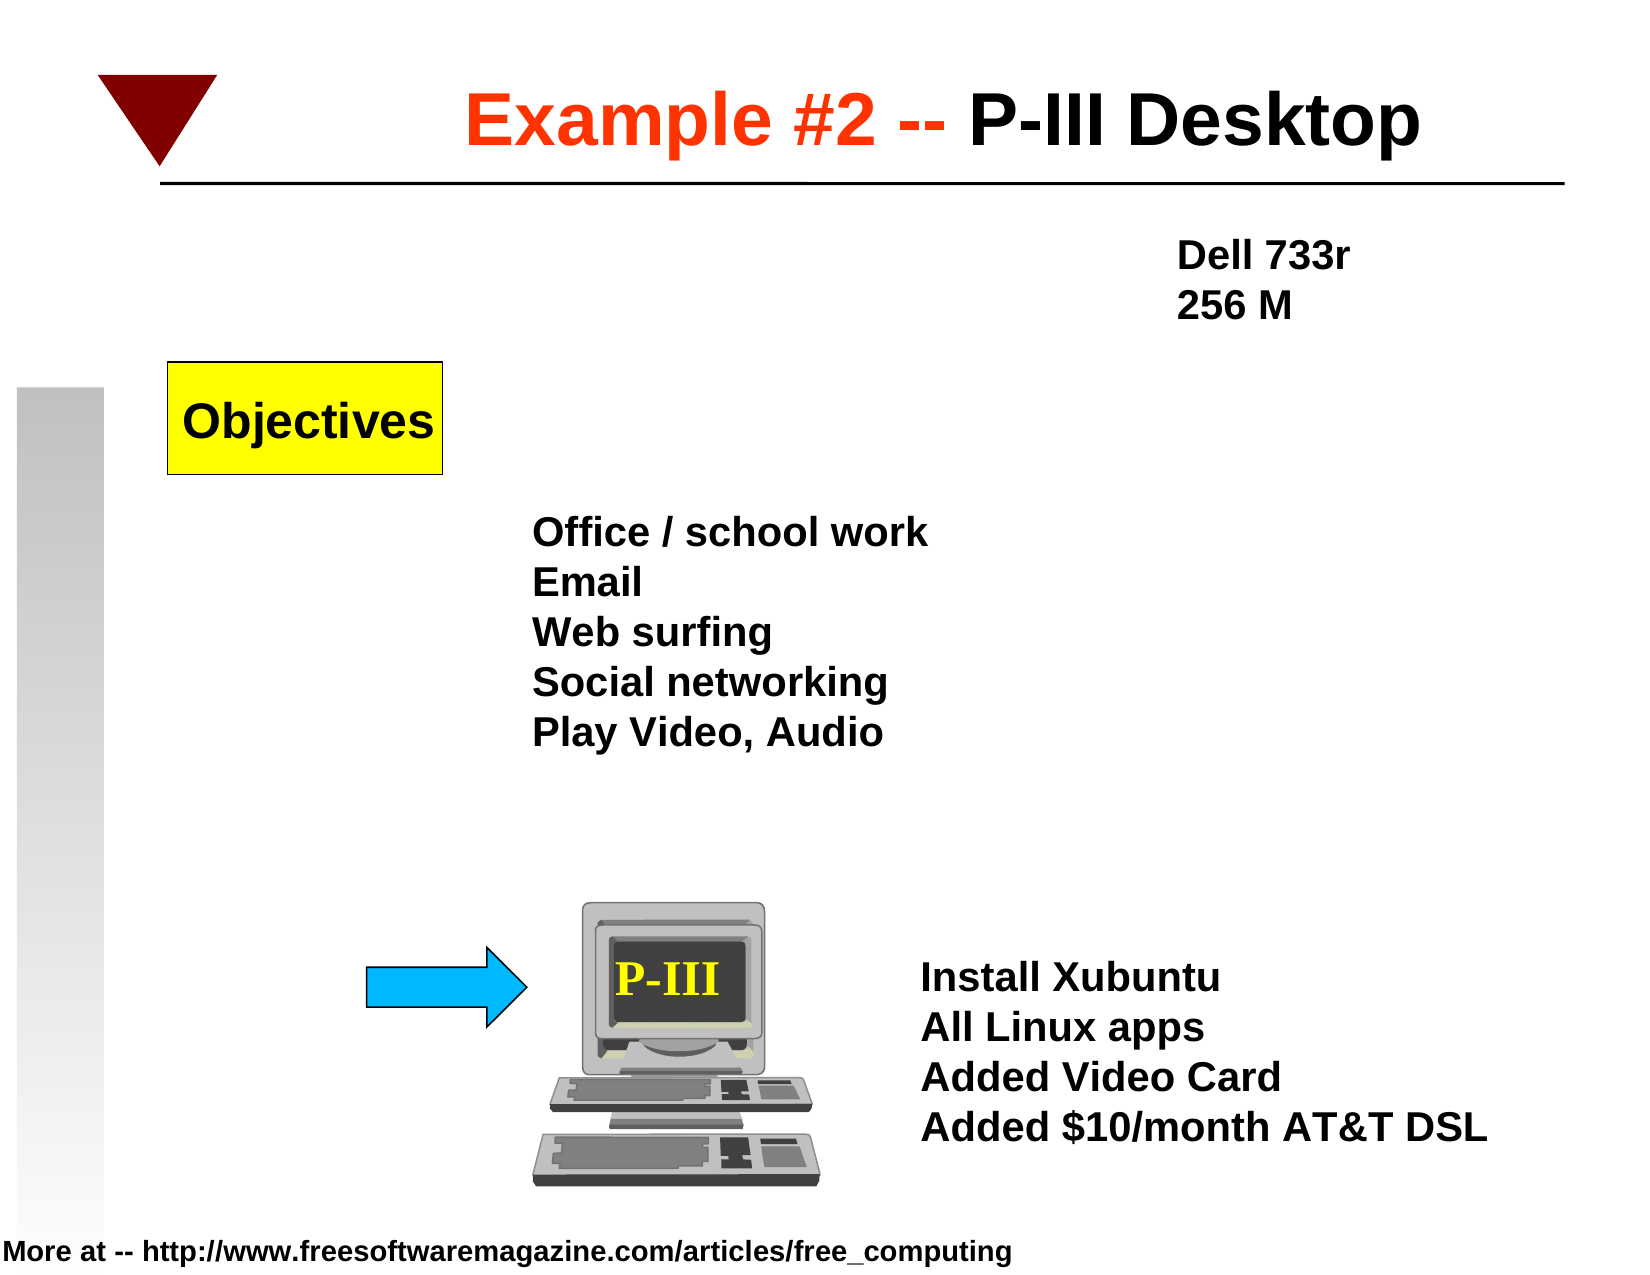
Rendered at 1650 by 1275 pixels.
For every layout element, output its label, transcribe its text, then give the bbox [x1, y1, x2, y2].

text_box Install Xubuntu All Linux apps Added Video Card Added $10/month AT&T DSL [882, 942, 1504, 1158]
text_box Example #2 -- P-III Desktop [449, 62, 1438, 169]
text_box [549, 902, 813, 1130]
text_box More at -- http://www.freesoftwaremagazine.com/articles/free_computing [0, 1224, 1029, 1275]
text_box Dell 733r 256 M [1139, 219, 1366, 336]
text_box Office / school work Email Web surfing Social networking Play Video, Audio [494, 497, 979, 763]
text_box [366, 947, 527, 1028]
text_box [16, 387, 105, 1224]
text_box P-III [599, 937, 736, 1013]
text_box [532, 1134, 820, 1187]
text_box [97, 74, 218, 167]
text_box Objectives [167, 362, 443, 475]
